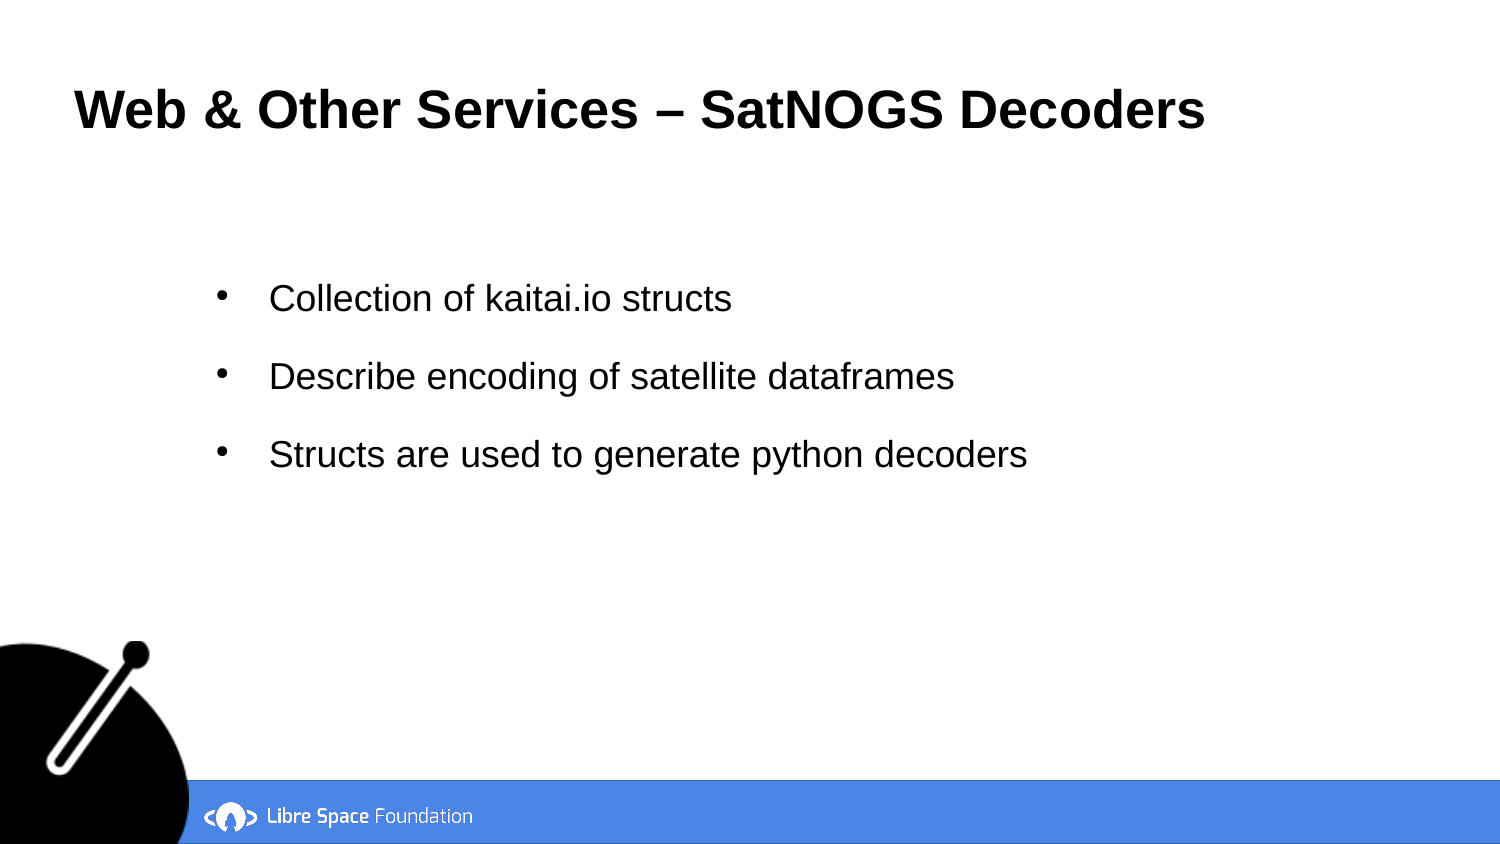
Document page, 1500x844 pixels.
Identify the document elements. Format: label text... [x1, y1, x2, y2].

picture [204, 802, 472, 832]
title Web & Other Services – SatNOGS Decoders [59, 59, 1231, 153]
picture [0, 641, 189, 844]
text_box Collection of kaitai.io structs Describe encoding of satellite dataframes Structs are used to generate python decoders [182, 258, 1056, 526]
